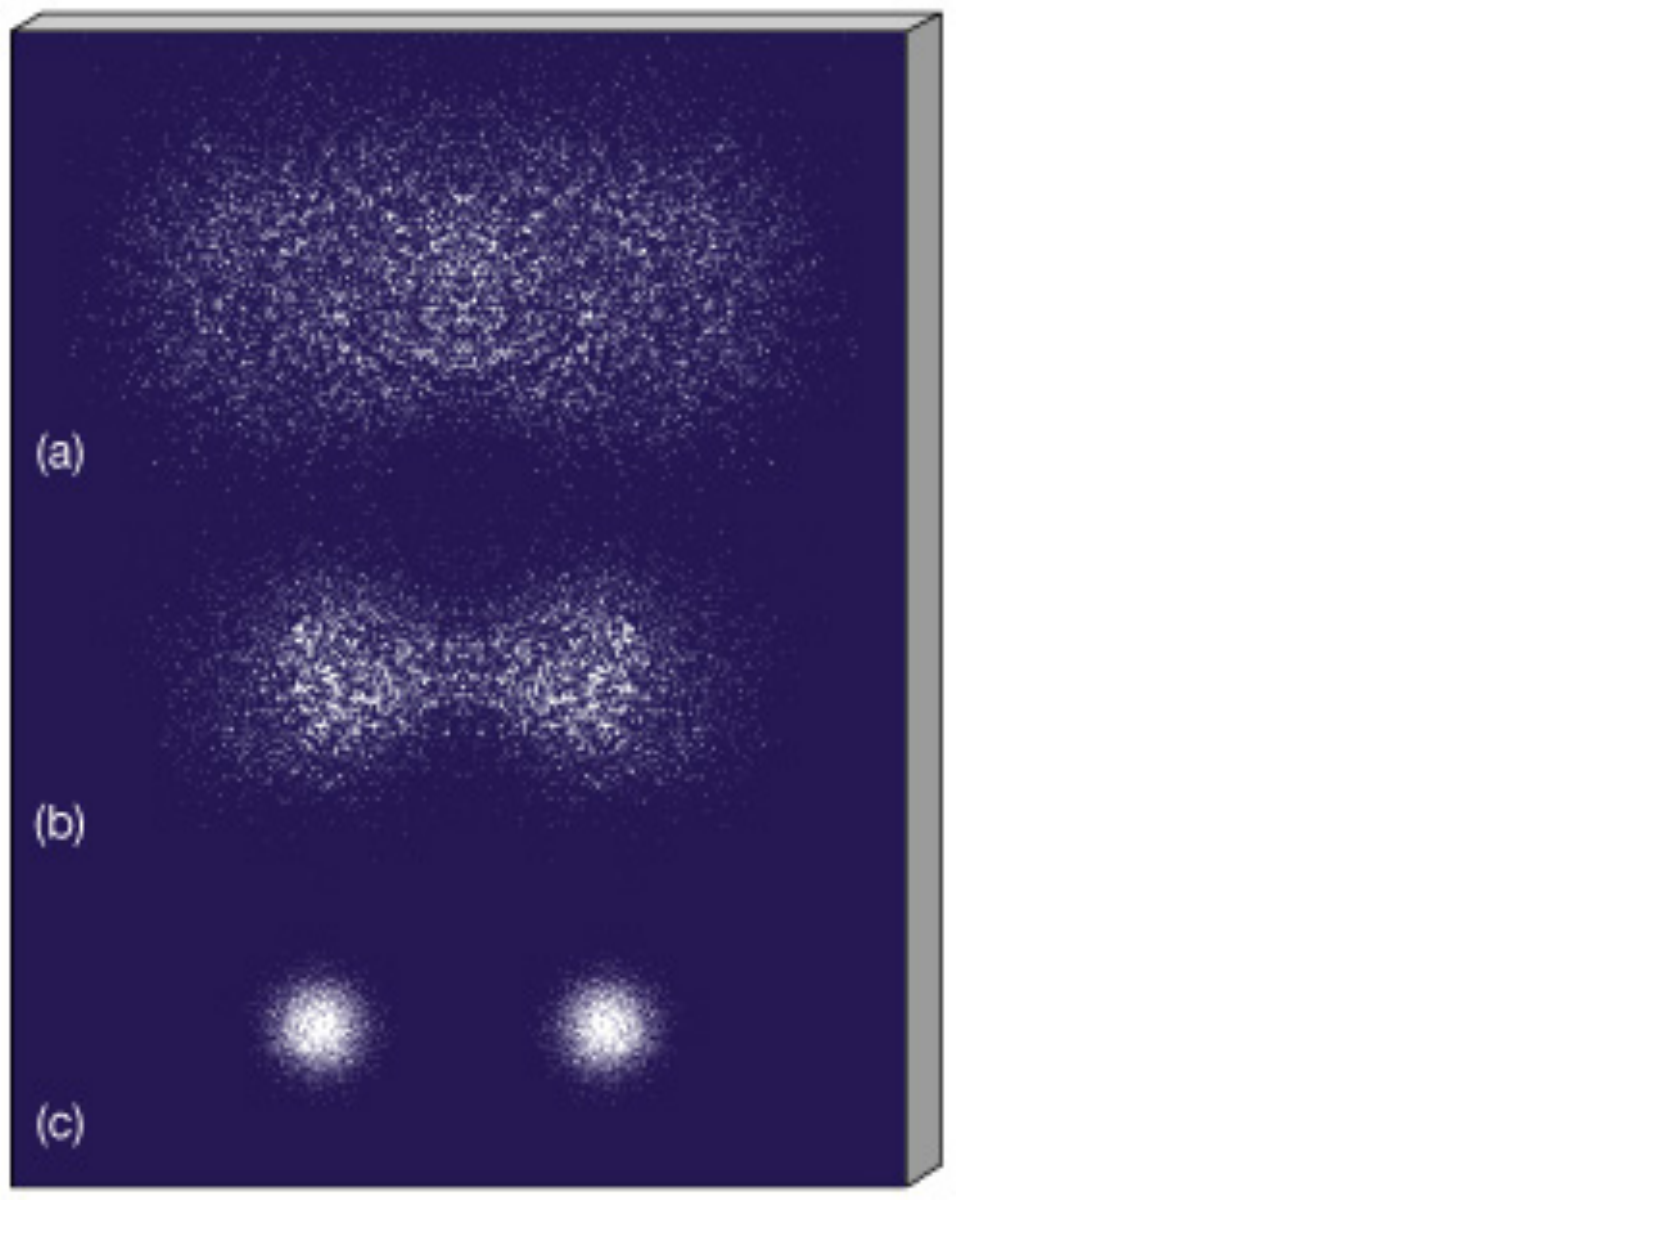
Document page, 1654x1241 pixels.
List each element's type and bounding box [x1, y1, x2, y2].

picture [0, 0, 956, 1201]
